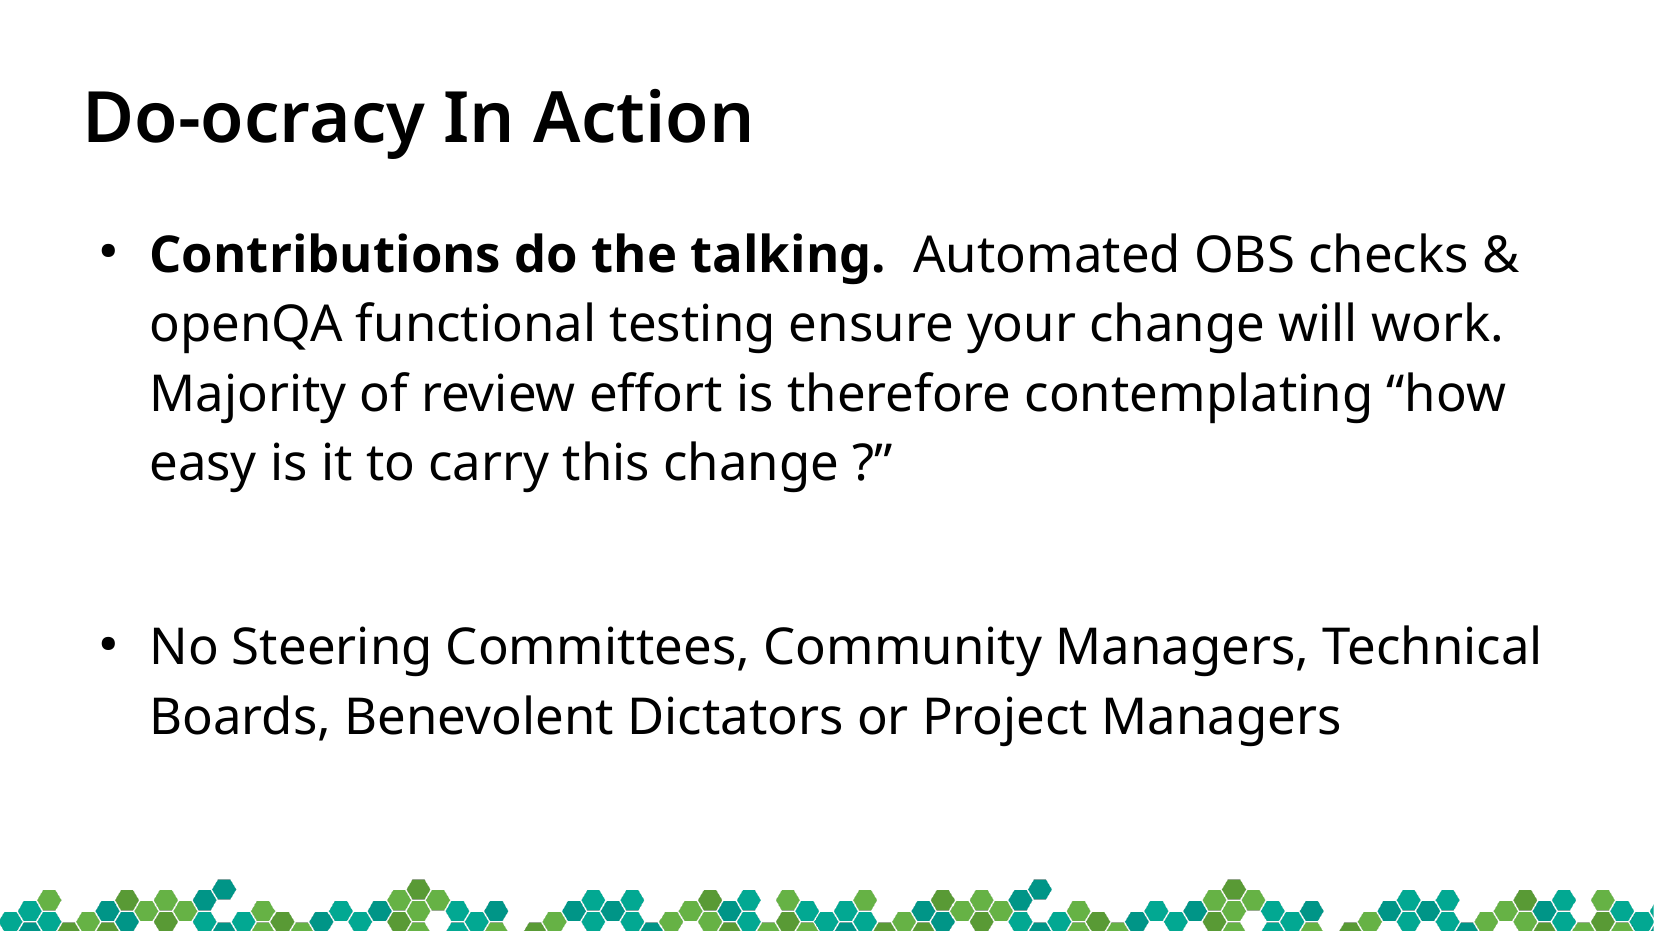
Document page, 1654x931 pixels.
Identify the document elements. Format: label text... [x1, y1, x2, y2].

title Do-ocracy In Action [82, 37, 1571, 193]
picture [0, 871, 1654, 931]
list Contributions do the talking. Automated OBS checks & openQA functional testing ensure your change will work. Majority of review effort is therefore contemplating “how easy is it to carry this change ?” No Steering Committees, Community Managers, Technical Boards, Benevolent Dictators or Project Managers [82, 217, 1571, 758]
